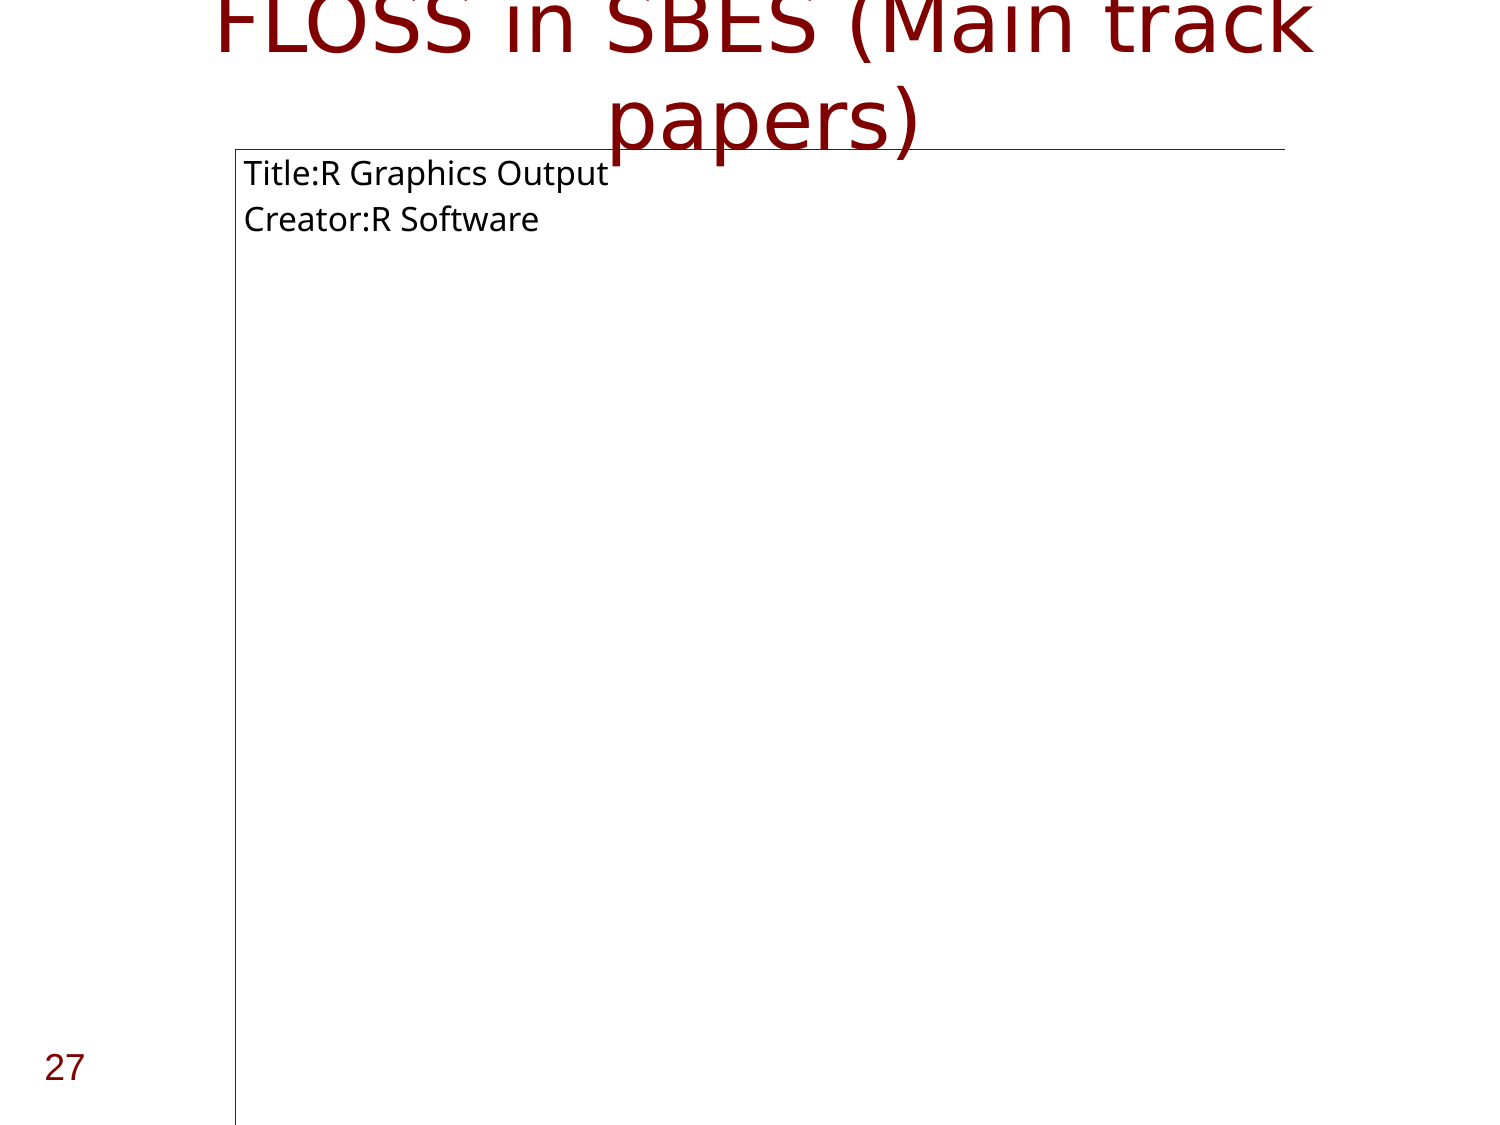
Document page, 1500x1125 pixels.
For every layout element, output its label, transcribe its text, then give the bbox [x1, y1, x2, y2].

picture [232, 170, 1285, 1125]
title FLOSS in SBES (Main track papers) [70, 0, 1459, 170]
